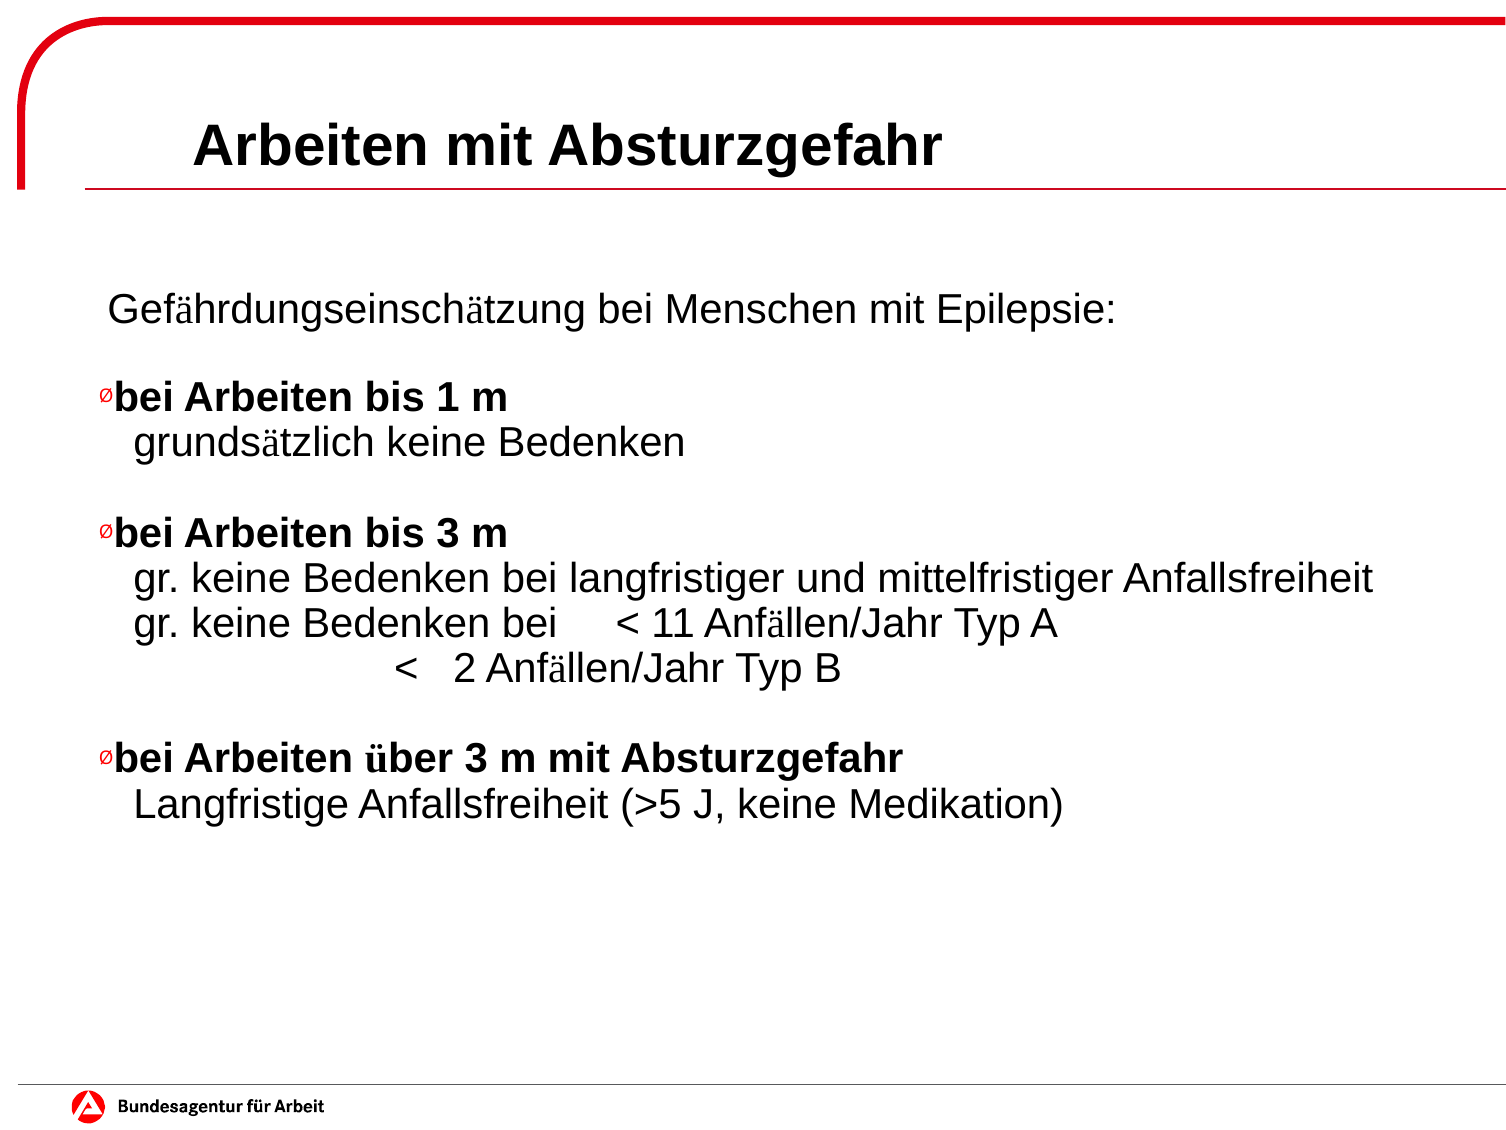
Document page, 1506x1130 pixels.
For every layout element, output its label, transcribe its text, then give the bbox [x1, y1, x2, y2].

text_box Gefährdungseinschätzung bei Menschen mit Epilepsie: [92, 279, 1133, 340]
text_box Arbeiten mit Absturzgefahr [177, 107, 976, 186]
text_box bei Arbeiten bis 1 m grundsätzlich keine Bedenken bei Arbeiten bis 3 m gr. keine Bedenken bei langfristiger und mittelfristiger Anfallsfreiheit gr. keine Bedenken bei < 11 Anfällen/Jahr Typ A < 2 Anfällen/Jahr Typ B bei Arbeiten über 3 m mit Absturzgefahr Langfristige Anfallsfreiheit (>5 J, keine Medikation) [84, 368, 1390, 835]
